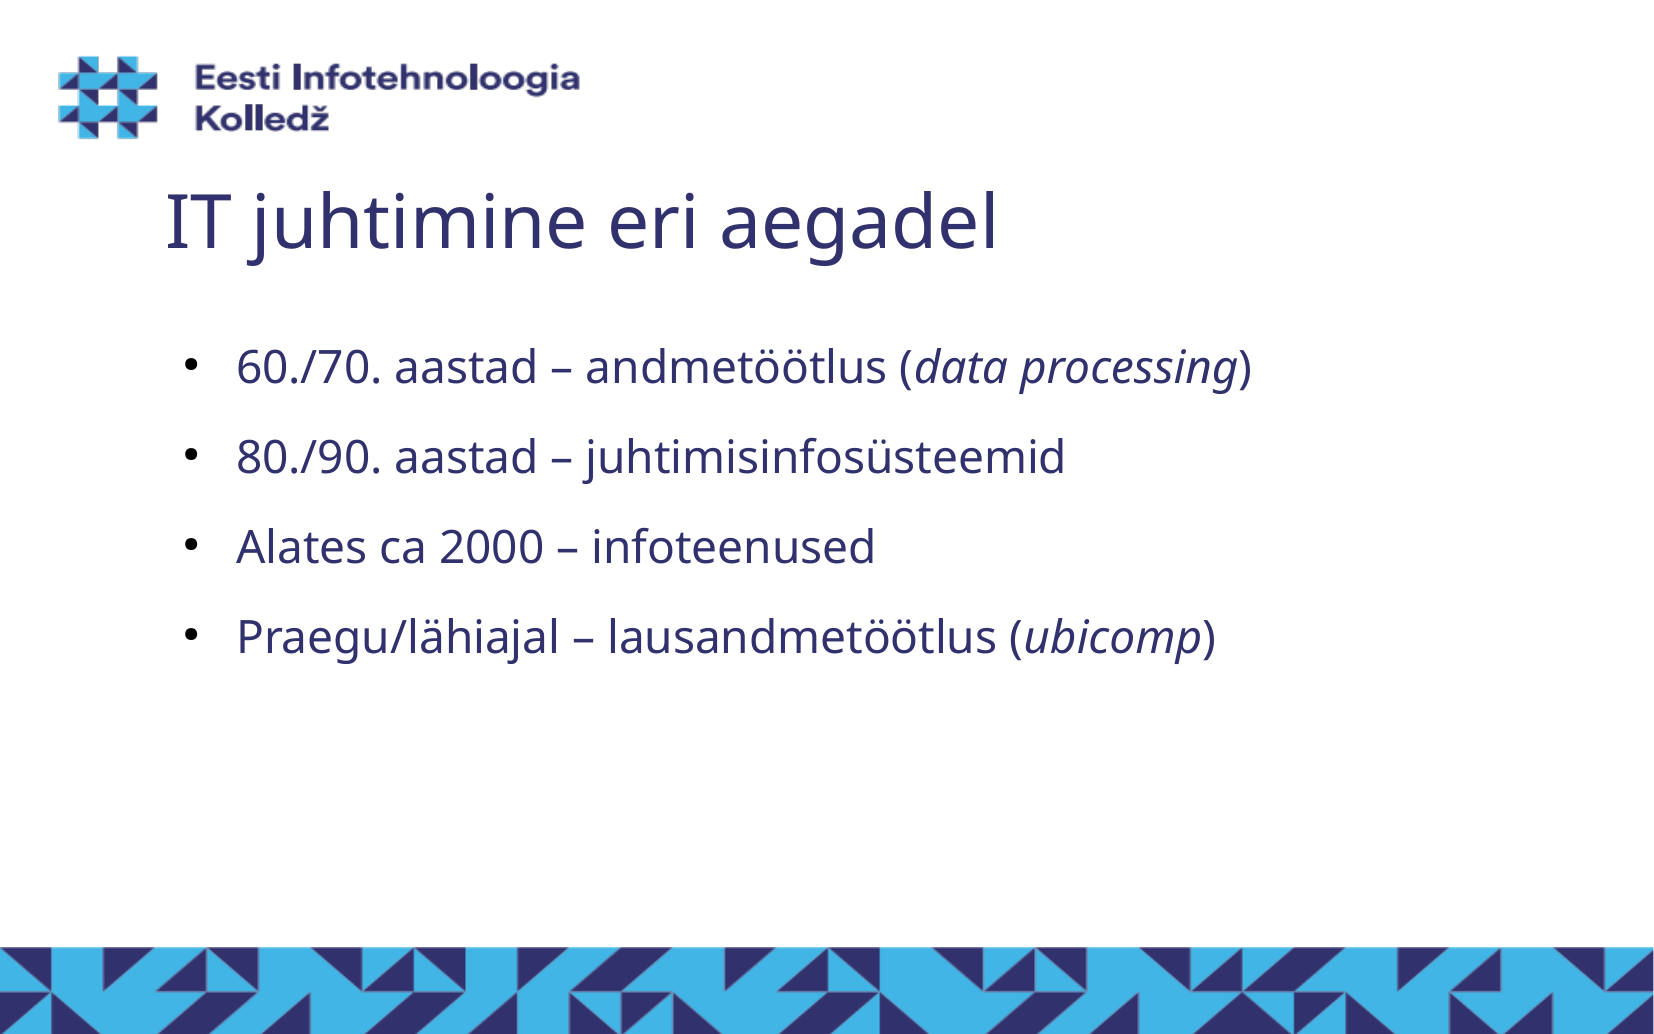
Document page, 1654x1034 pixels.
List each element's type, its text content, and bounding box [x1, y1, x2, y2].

list 60./70. aastad – andmetöötlus (data processing) 80./90. aastad – juhtimisinfosüsteemid Alates ca 2000 – infoteenused Praegu/lähiajal – lausandmetöötlus (ubicomp) [165, 334, 1501, 906]
title IT juhtimine eri aegadel [165, 132, 1501, 306]
